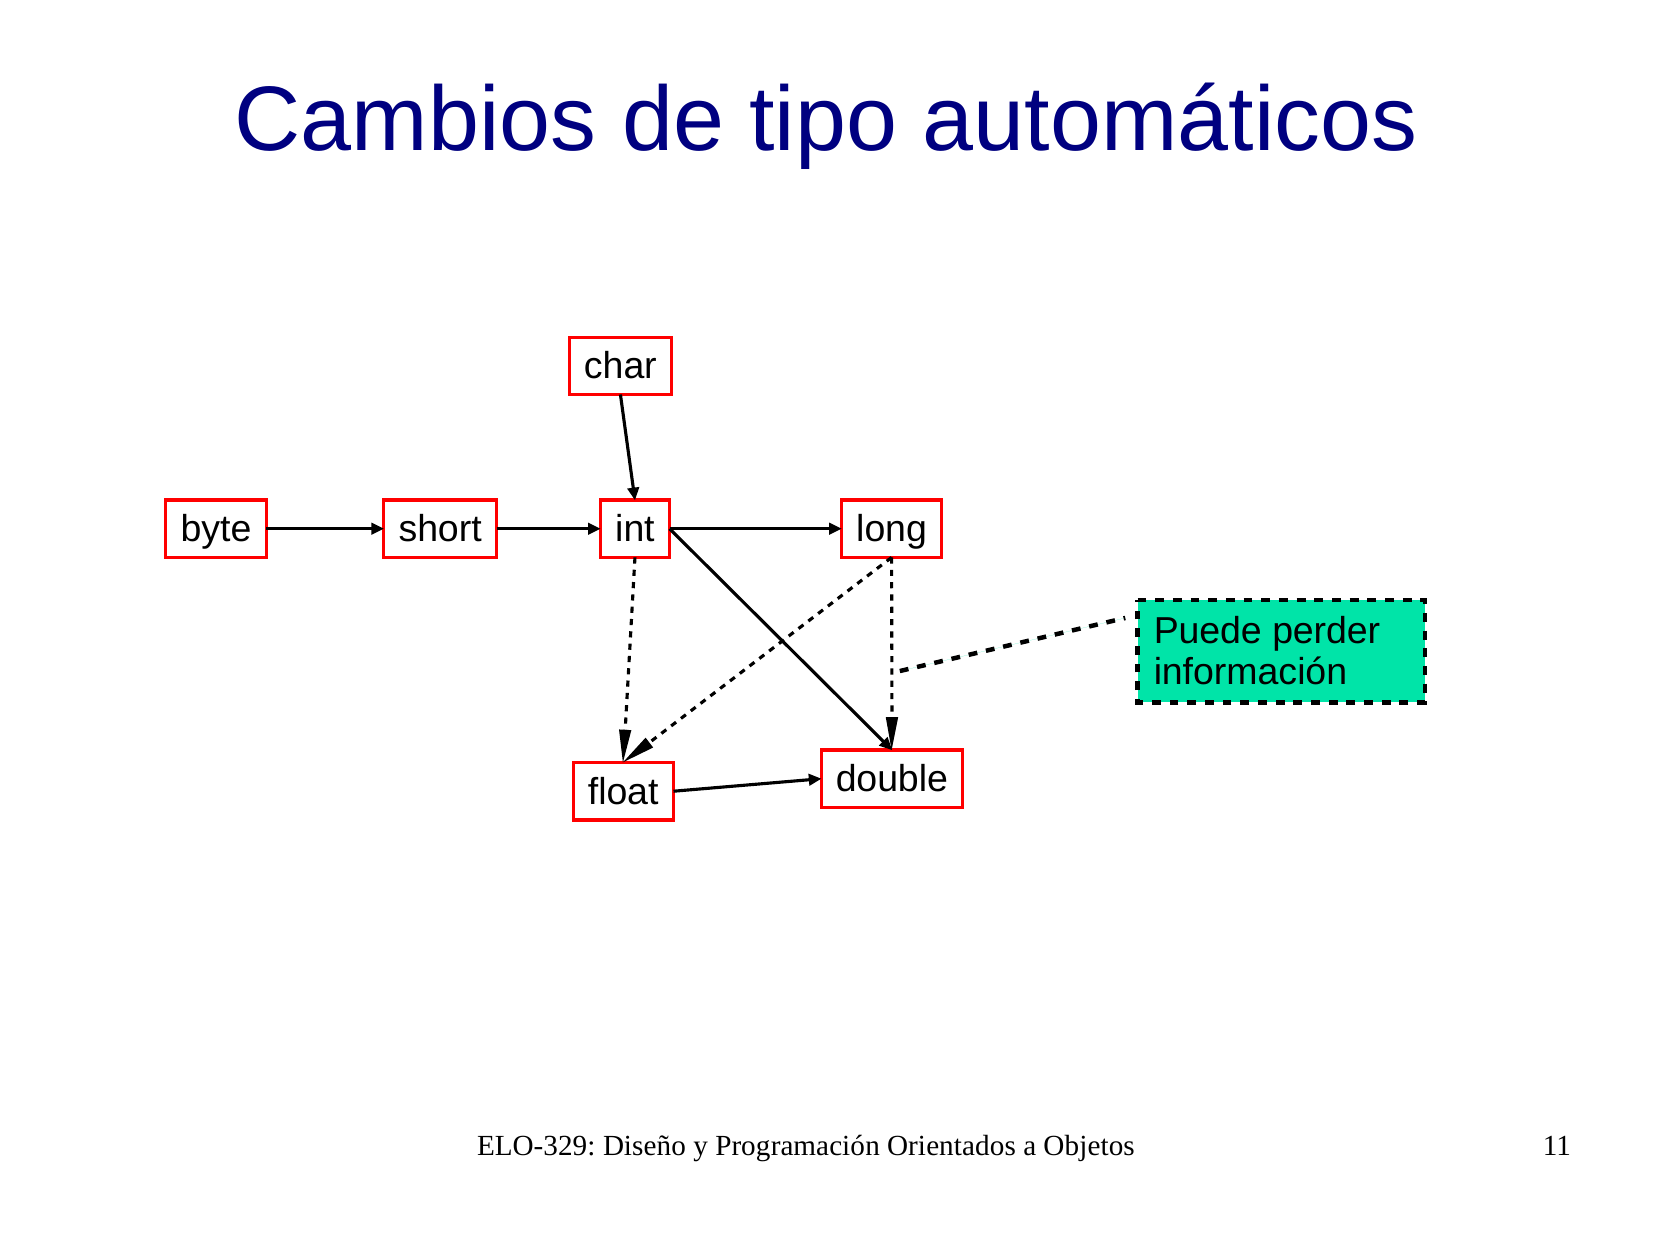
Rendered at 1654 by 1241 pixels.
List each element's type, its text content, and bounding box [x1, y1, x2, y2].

text_box char [569, 337, 672, 395]
text_box double [821, 750, 963, 808]
text_box long [841, 500, 942, 558]
text_box short [383, 500, 497, 558]
text_box byte [165, 500, 267, 558]
text_box float [573, 762, 674, 820]
title Cambios de tipo automáticos [82, 49, 1571, 188]
text_box int [600, 500, 670, 558]
text_box Puede perder información [1138, 600, 1425, 702]
